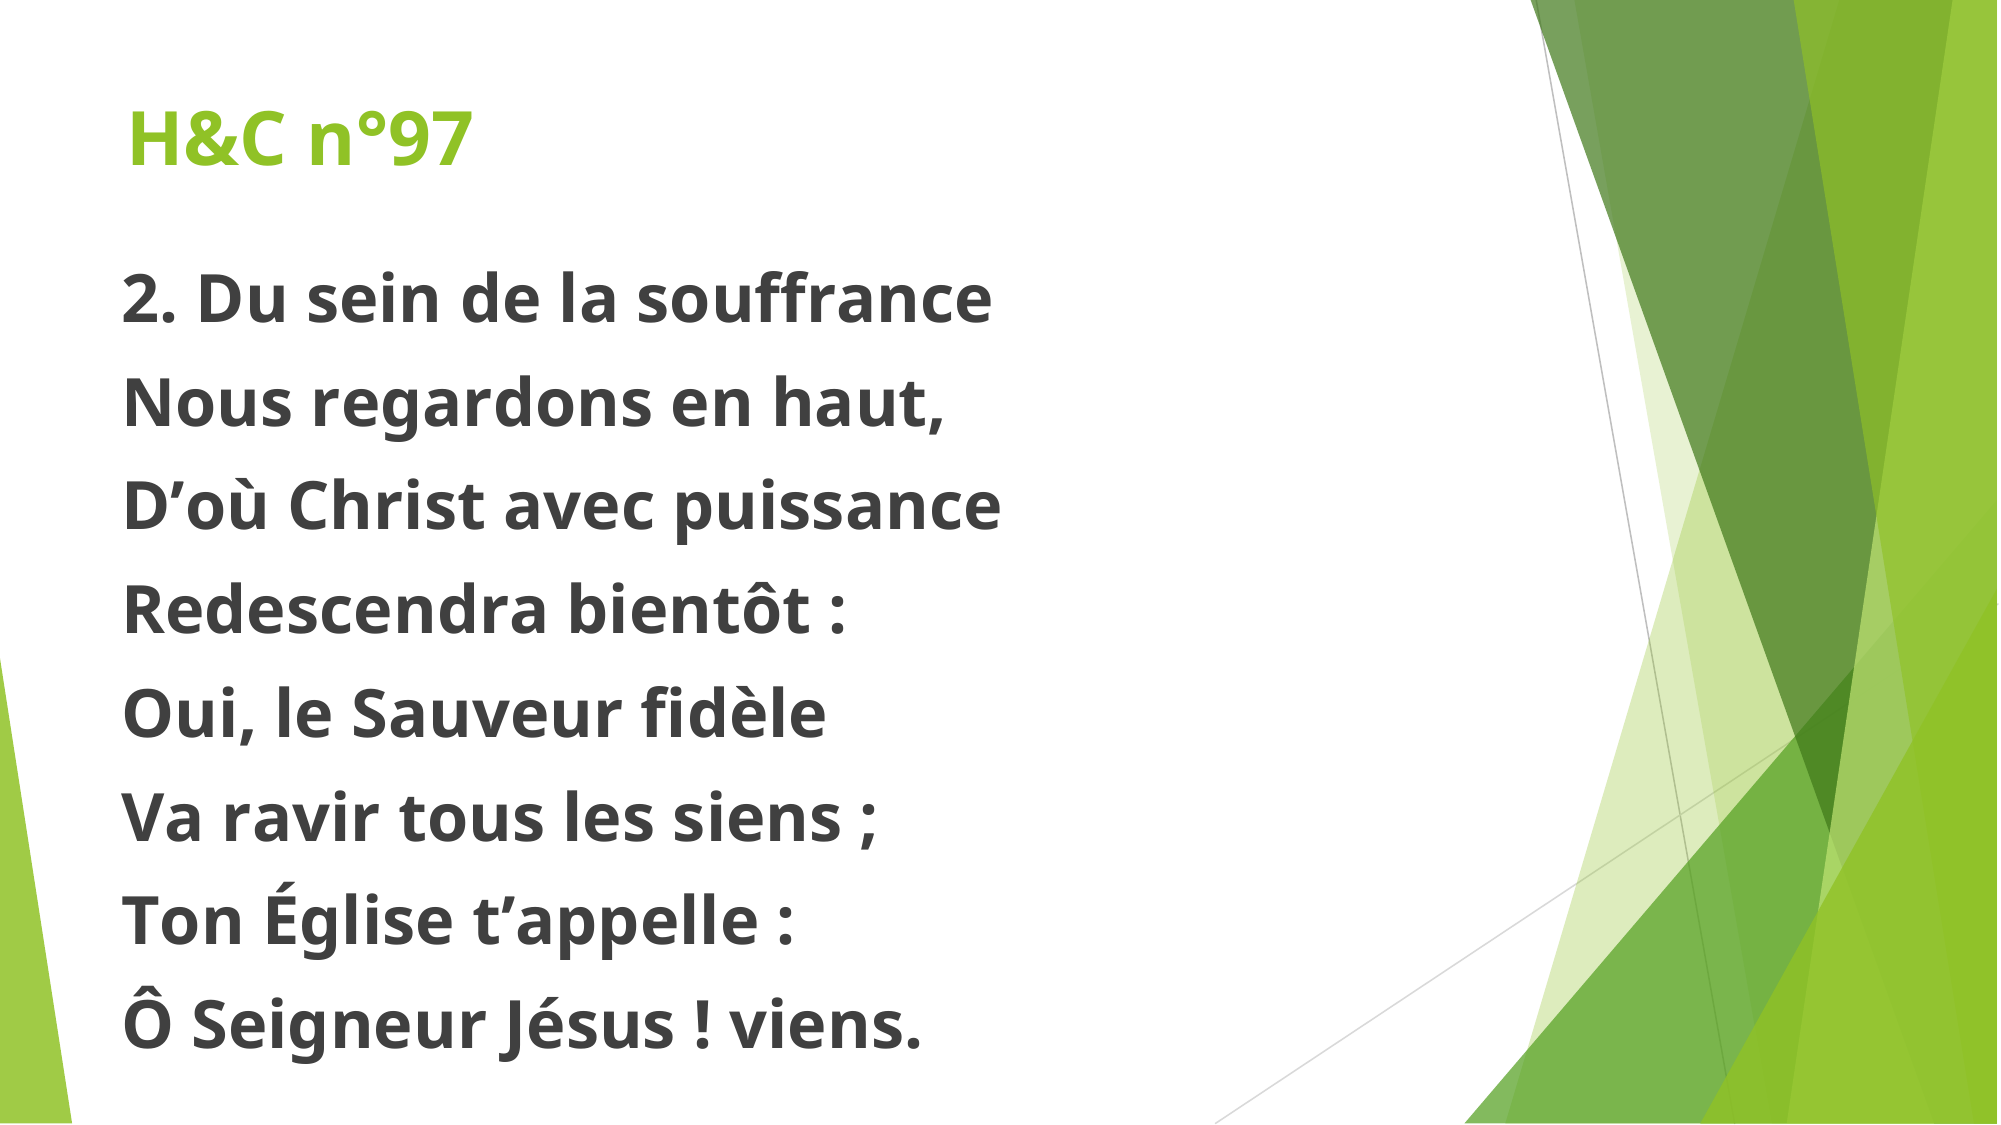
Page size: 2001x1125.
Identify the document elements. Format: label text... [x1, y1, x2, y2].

text_box H&C n°97 [111, 82, 1522, 189]
text_box 2. Du sein de la souffrance Nous regardons en haut, D’où Christ avec puissance Redescendra bientôt : Oui, le Sauveur fidèle Va ravir tous les siens ; Ton Église t’appelle : Ô Seigneur Jésus ! viens. [106, 236, 1961, 1074]
